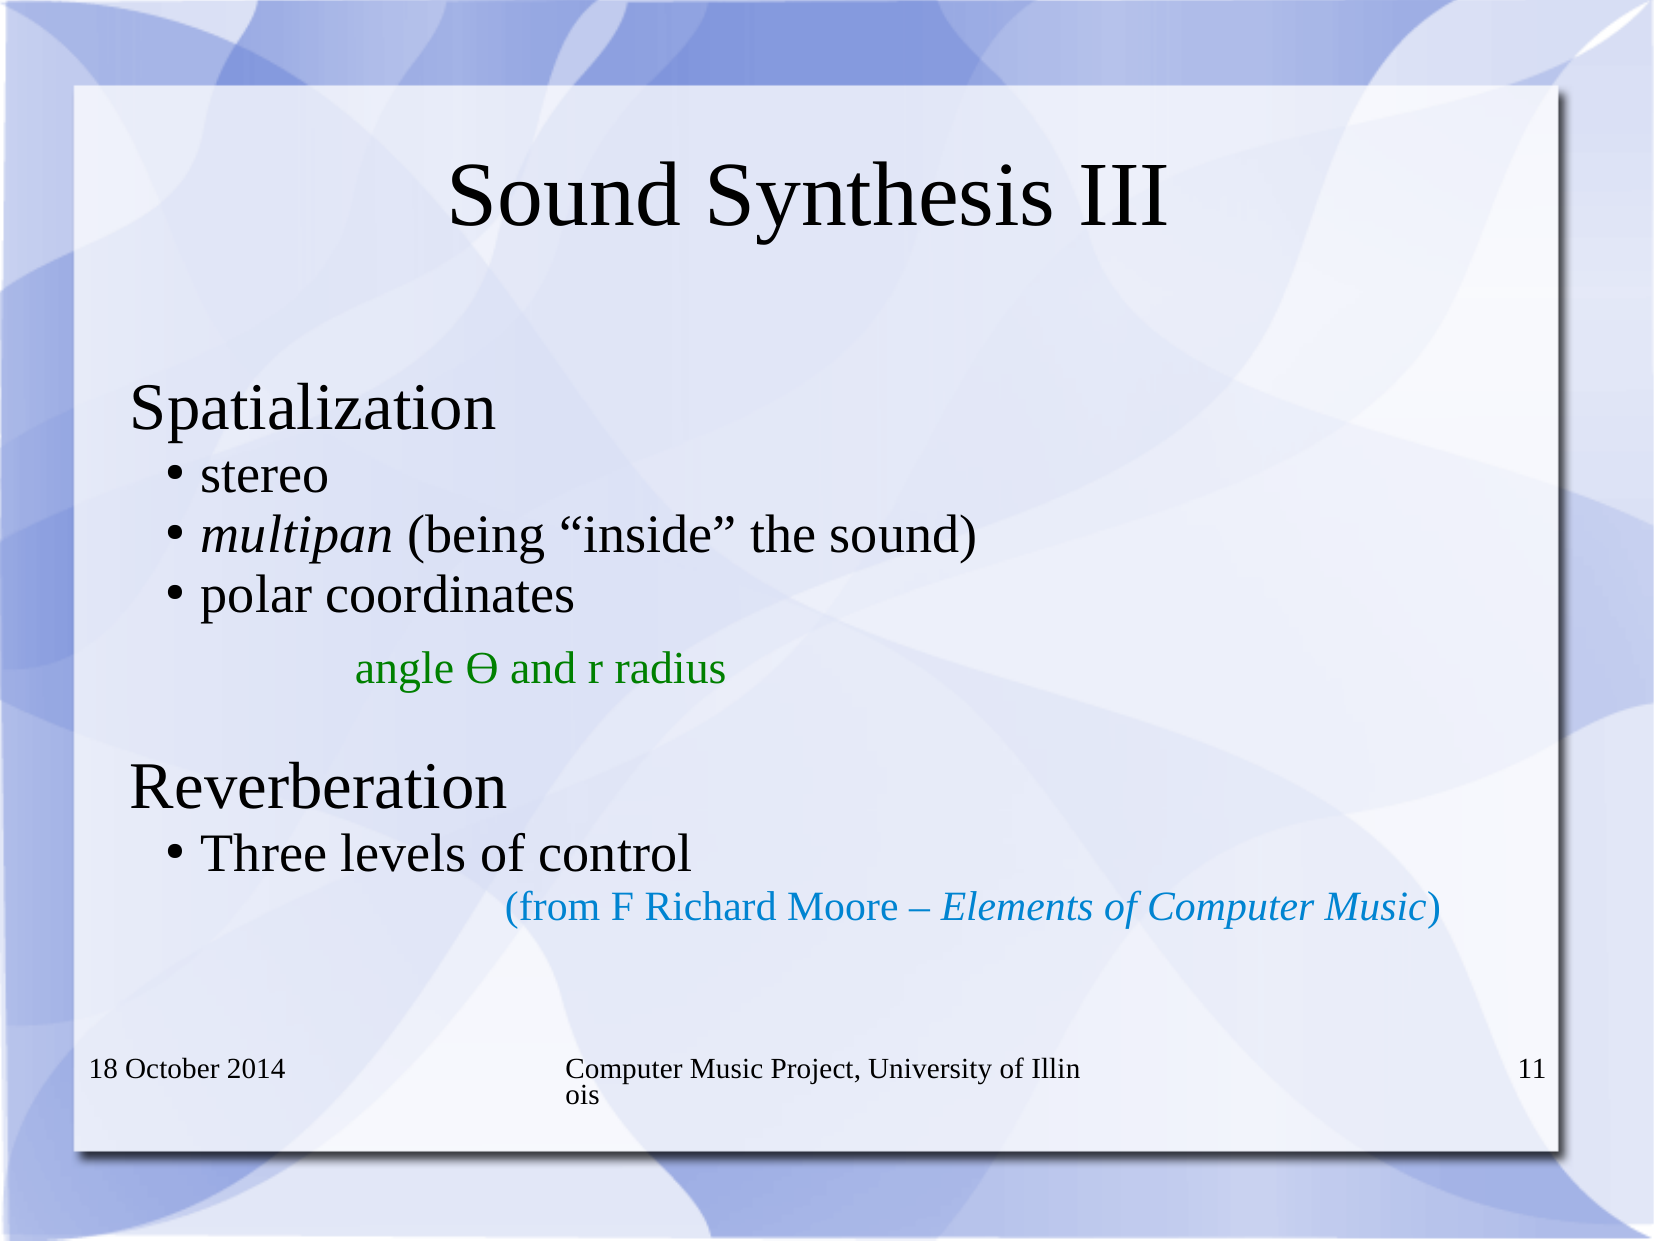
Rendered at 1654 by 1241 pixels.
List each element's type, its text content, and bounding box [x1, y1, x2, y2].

title Sound Synthesis III [82, 98, 1536, 291]
subtitle Spatialization stereo multipan (being “inside” the sound) polar coordinates angle ϴ and r radius Reverberation Three levels of control (from F Richard Moore – Elements of Computer Music) [129, 332, 1489, 968]
picture [0, 0, 1654, 1241]
